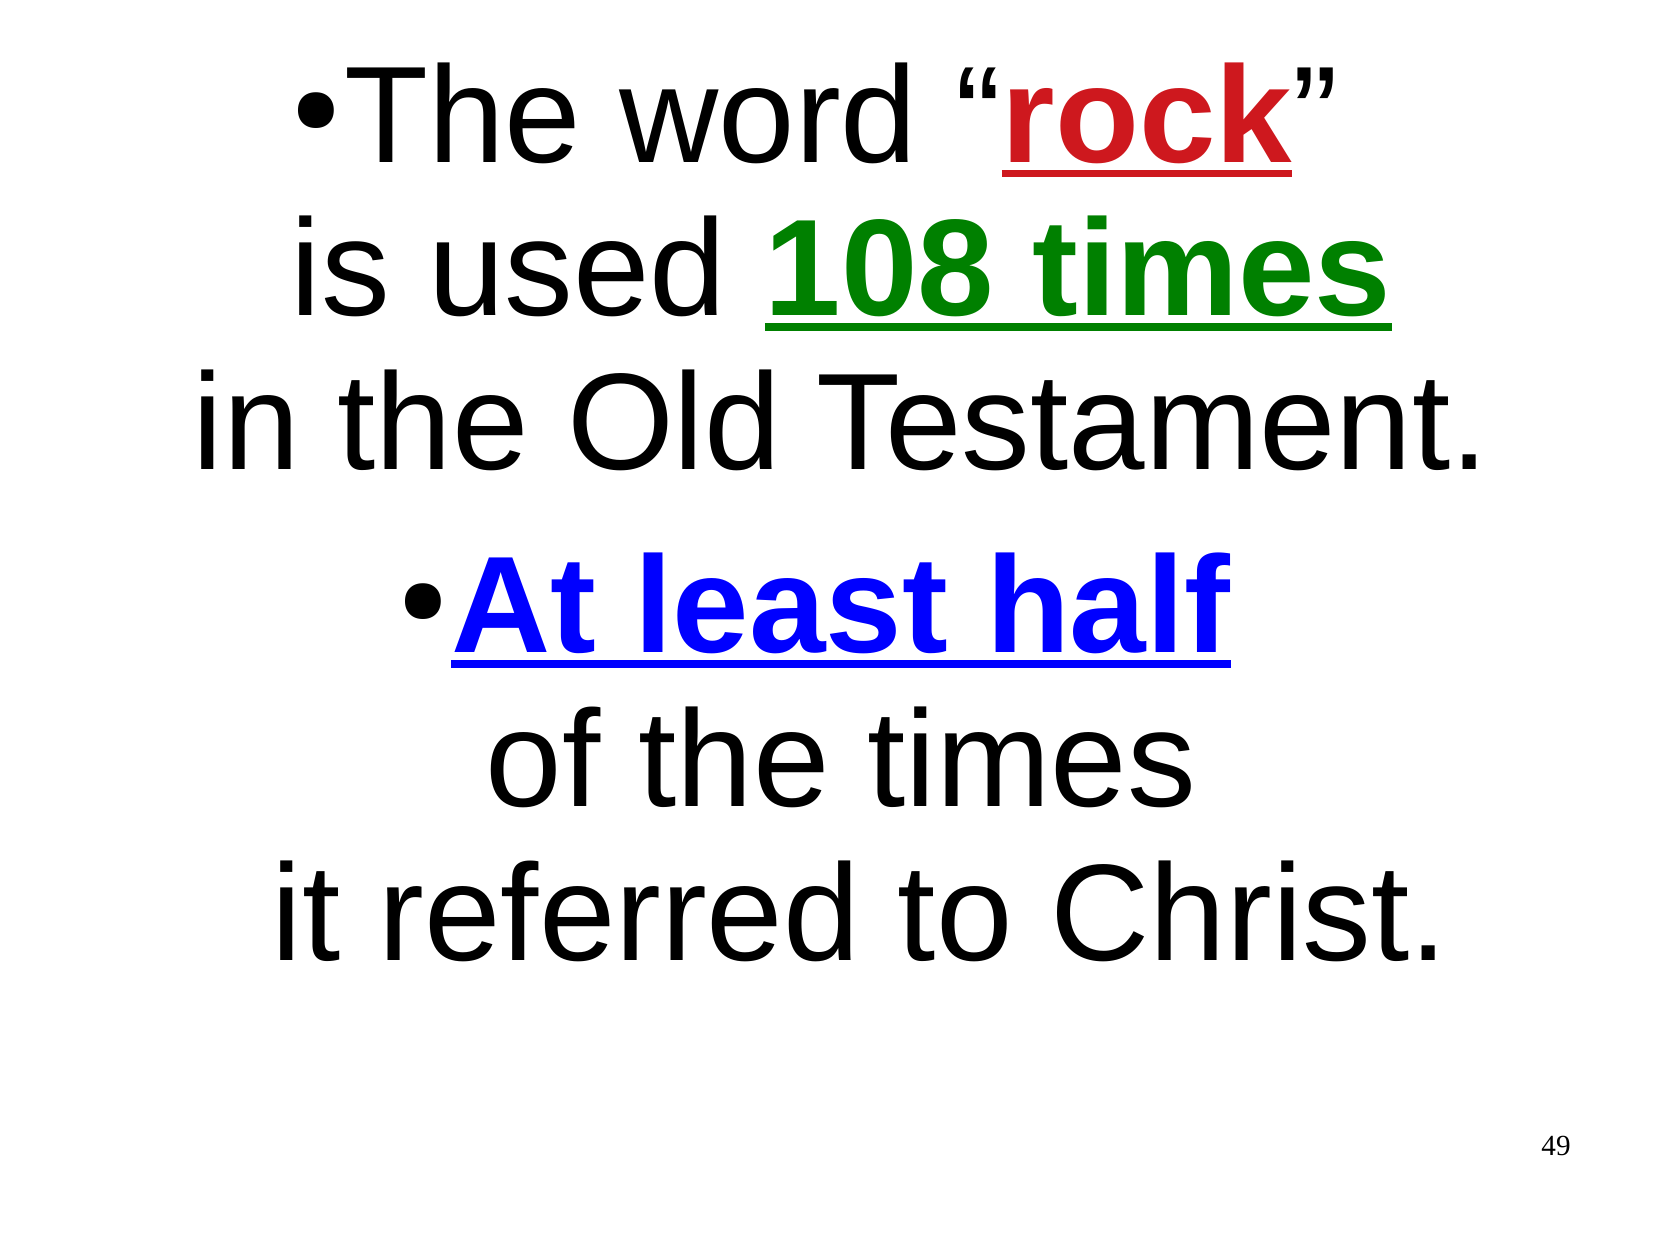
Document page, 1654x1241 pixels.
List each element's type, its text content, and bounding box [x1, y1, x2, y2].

list The word “rock” is used 108 times in the Old Testament. At least half of the times it referred to Christ. [37, 37, 1613, 1238]
